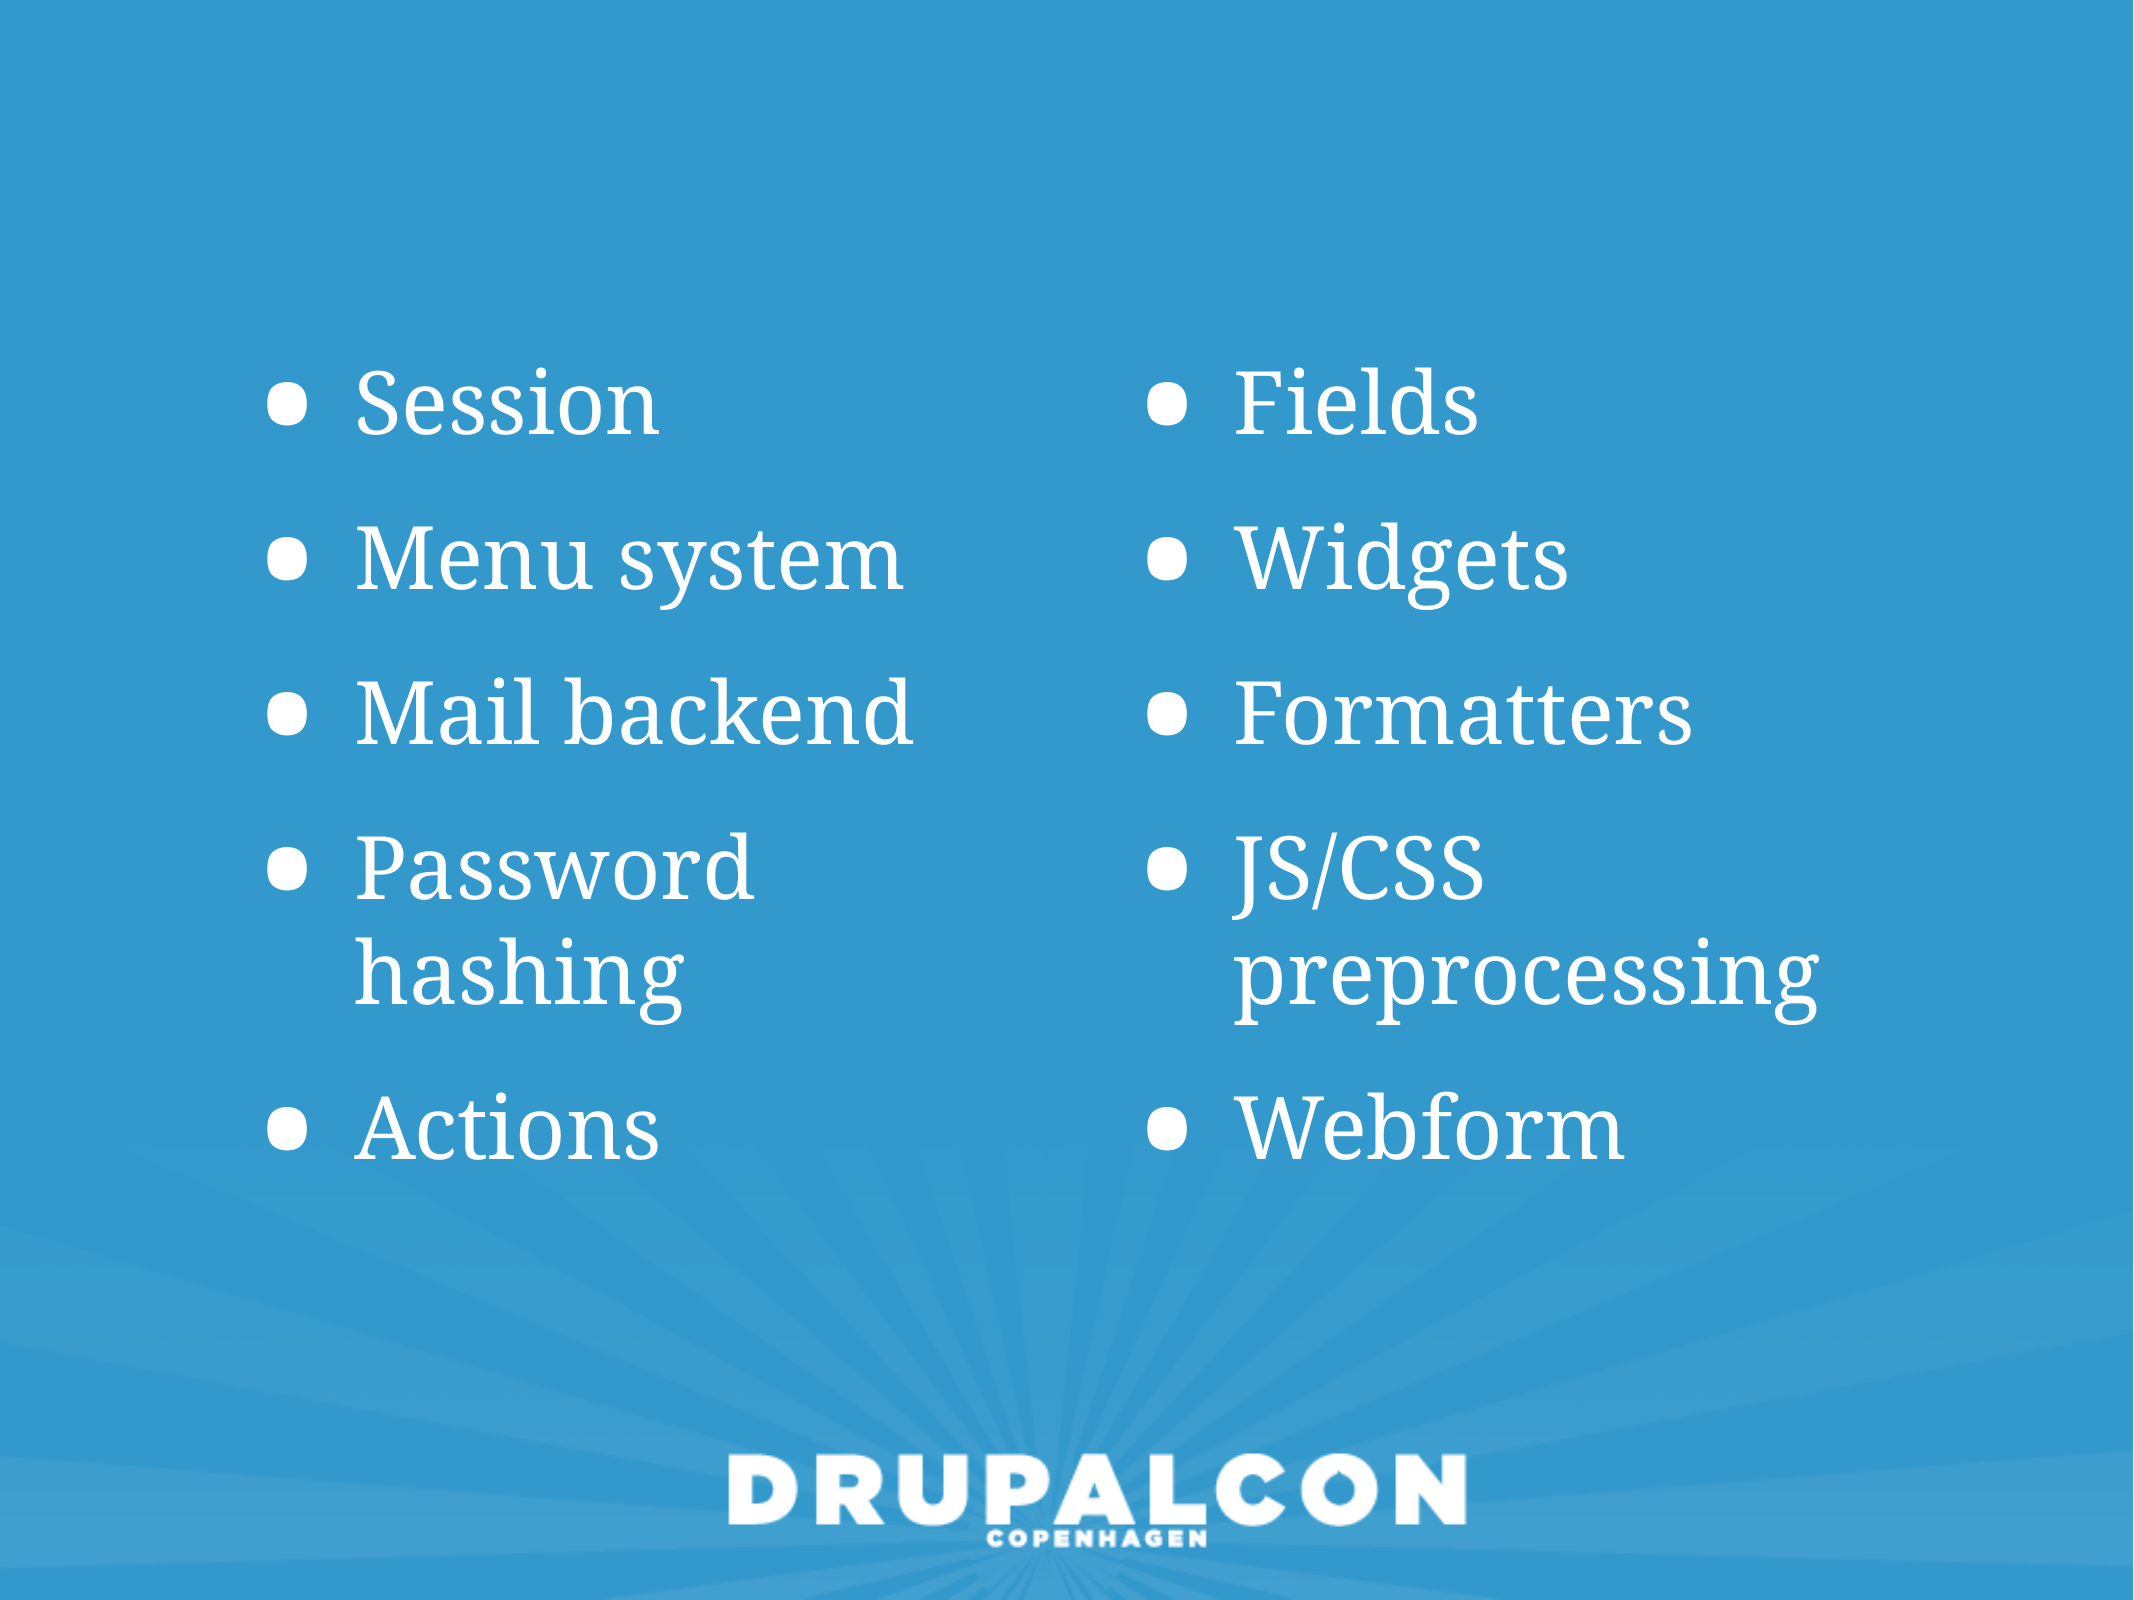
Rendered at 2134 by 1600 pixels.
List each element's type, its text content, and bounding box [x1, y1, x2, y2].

list Fields Widgets Formatters JS/CSS preprocessing Webform [1087, 224, 1926, 1300]
picture [0, 0, 2134, 1600]
list Session Menu system Mail backend Password hashing Actions [208, 224, 1046, 1300]
